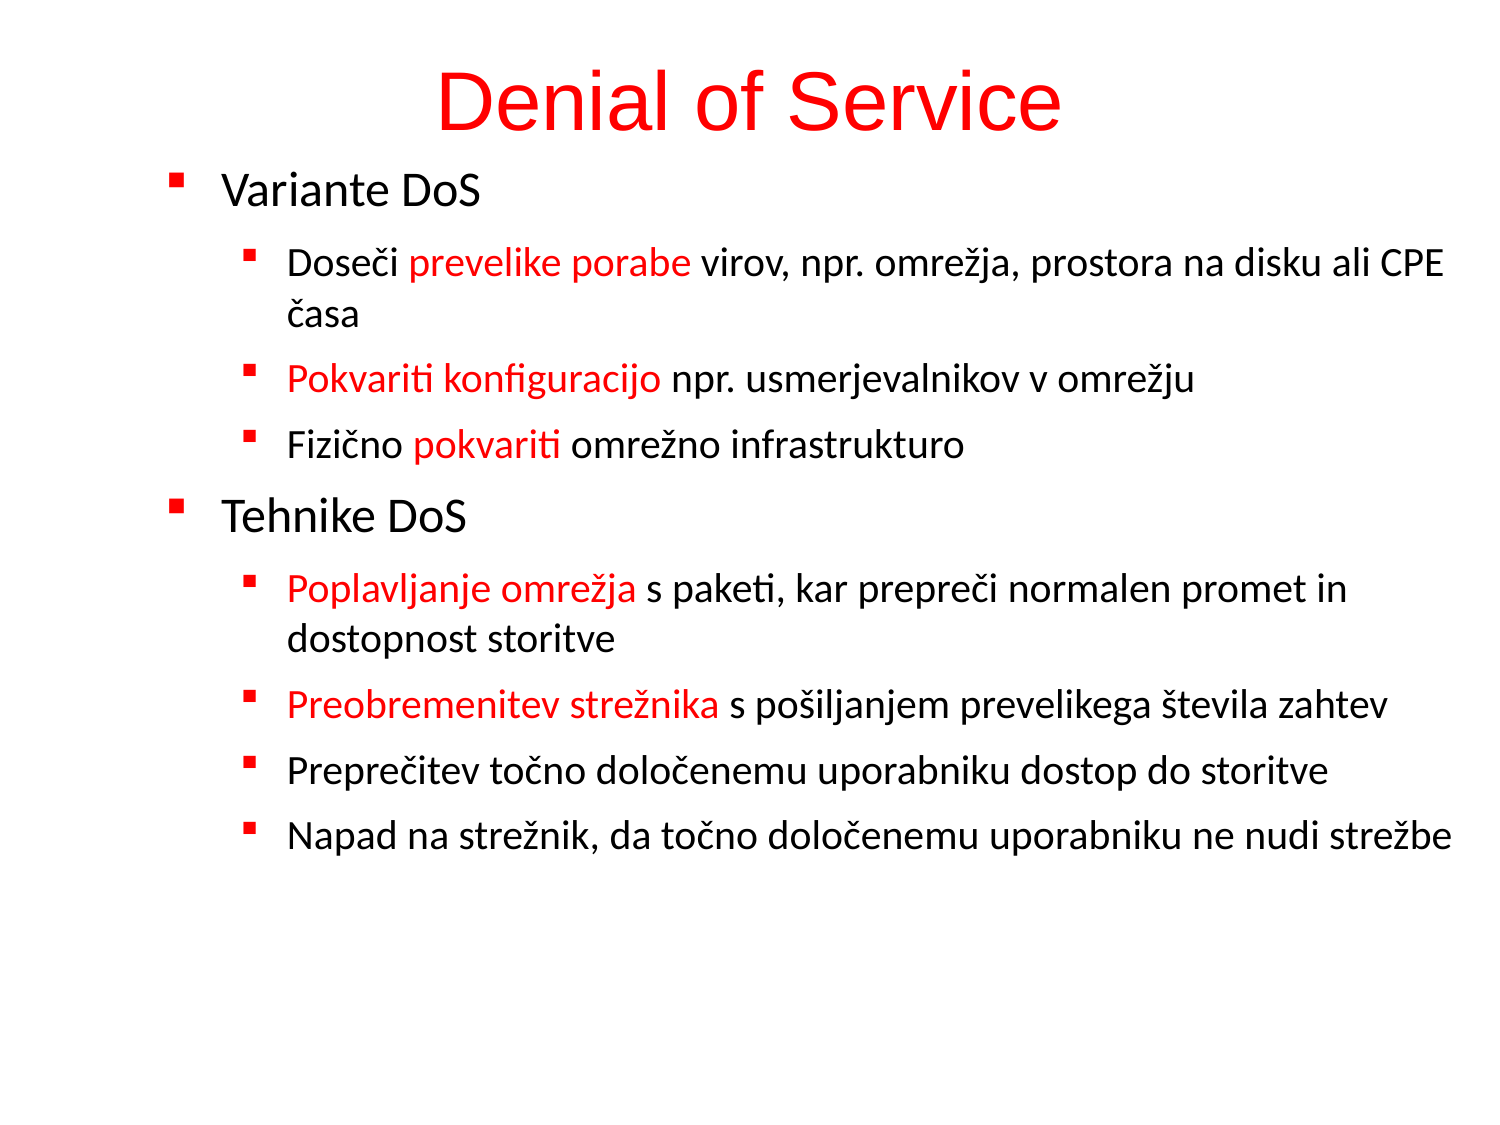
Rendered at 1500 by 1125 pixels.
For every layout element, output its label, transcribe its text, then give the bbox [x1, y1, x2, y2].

title Denial of Service [75, 39, 1426, 156]
list Variante DoS Doseči prevelike porabe virov, npr. omrežja, prostora na disku ali CPE časa Pokvariti konfiguracijo npr. usmerjevalnikov v omrežju Fizično pokvariti omrežno infrastrukturo Tehnike DoS Poplavljanje omrežja s paketi, kar prepreči normalen promet in dostopnost storitve Preobremenitev strežnika s pošiljanjem prevelikega števila zahtev Preprečitev točno določenemu uporabniku dostop do storitve Napad na strežnik, da točno določenemu uporabniku ne nudi strežbe [150, 148, 1500, 966]
